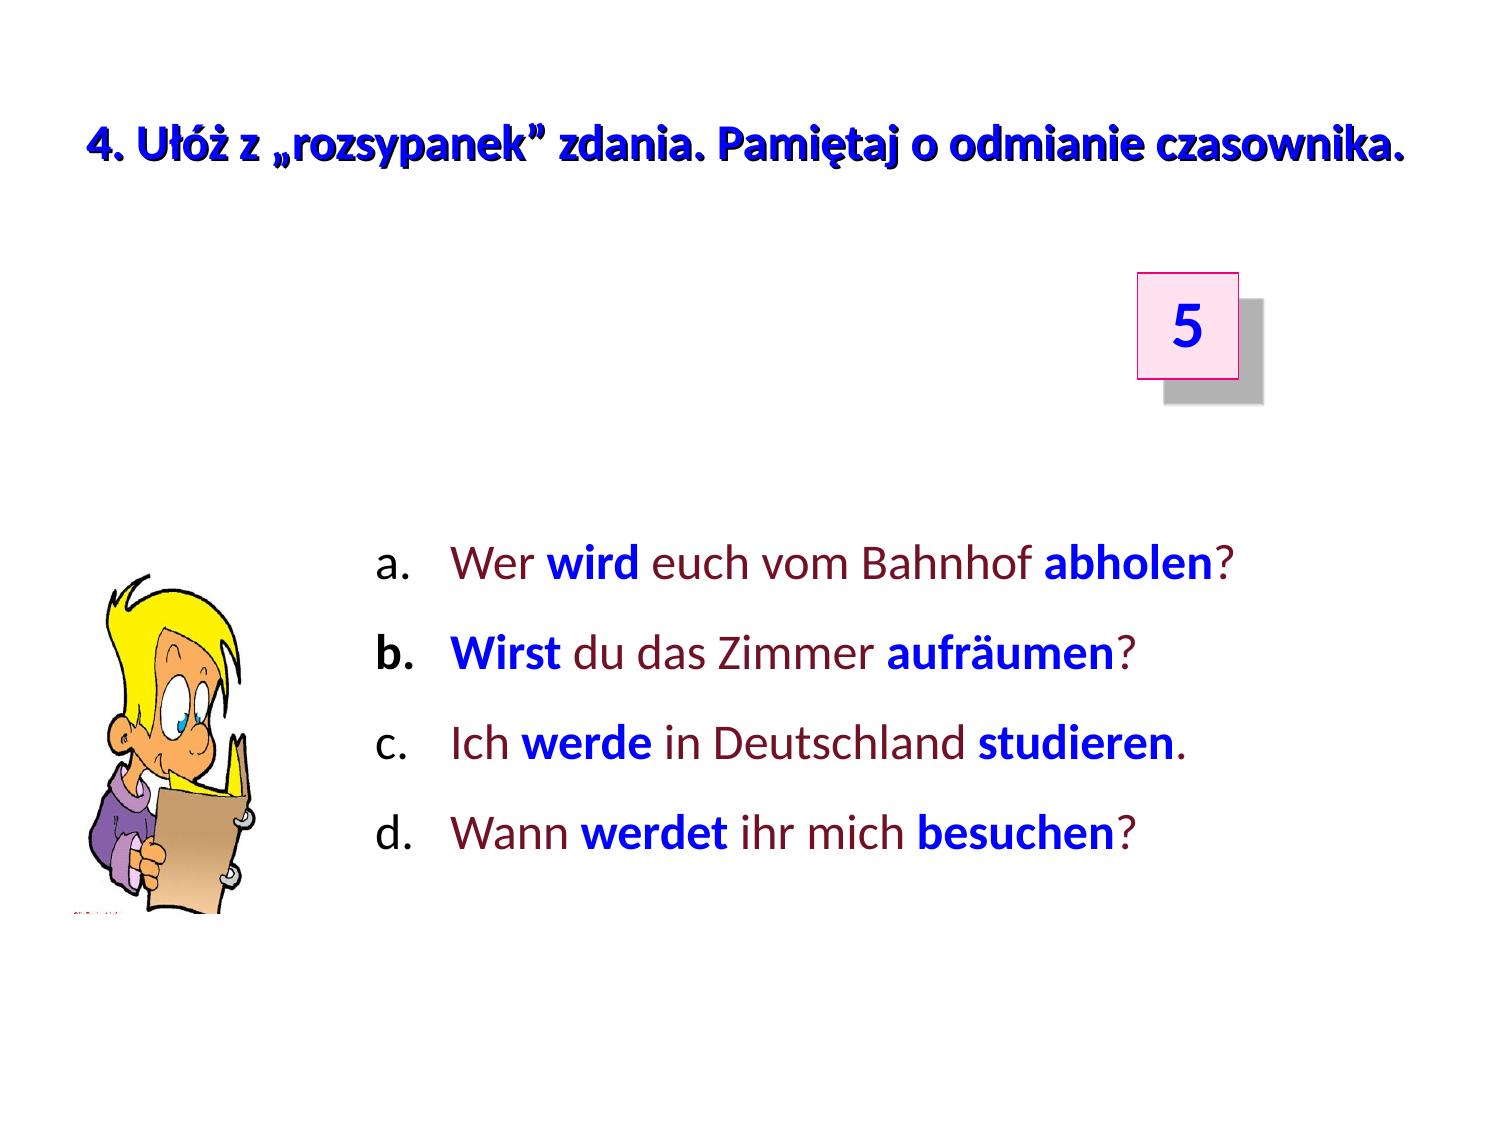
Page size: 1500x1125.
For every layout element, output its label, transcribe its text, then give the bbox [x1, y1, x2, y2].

text_box Wer wird euch vom Bahnhof abholen? Wirst du das Zimmer aufräumen? Ich werde in Deutschland studieren. Wann werdet ihr mich besuchen? [360, 491, 1407, 871]
picture [73, 573, 282, 914]
text_box 4. Ułóż z „rozsypanek” zdania. Pamiętaj o odmianie czasownika. [71, 102, 1421, 177]
text_box 5 [1137, 273, 1239, 380]
